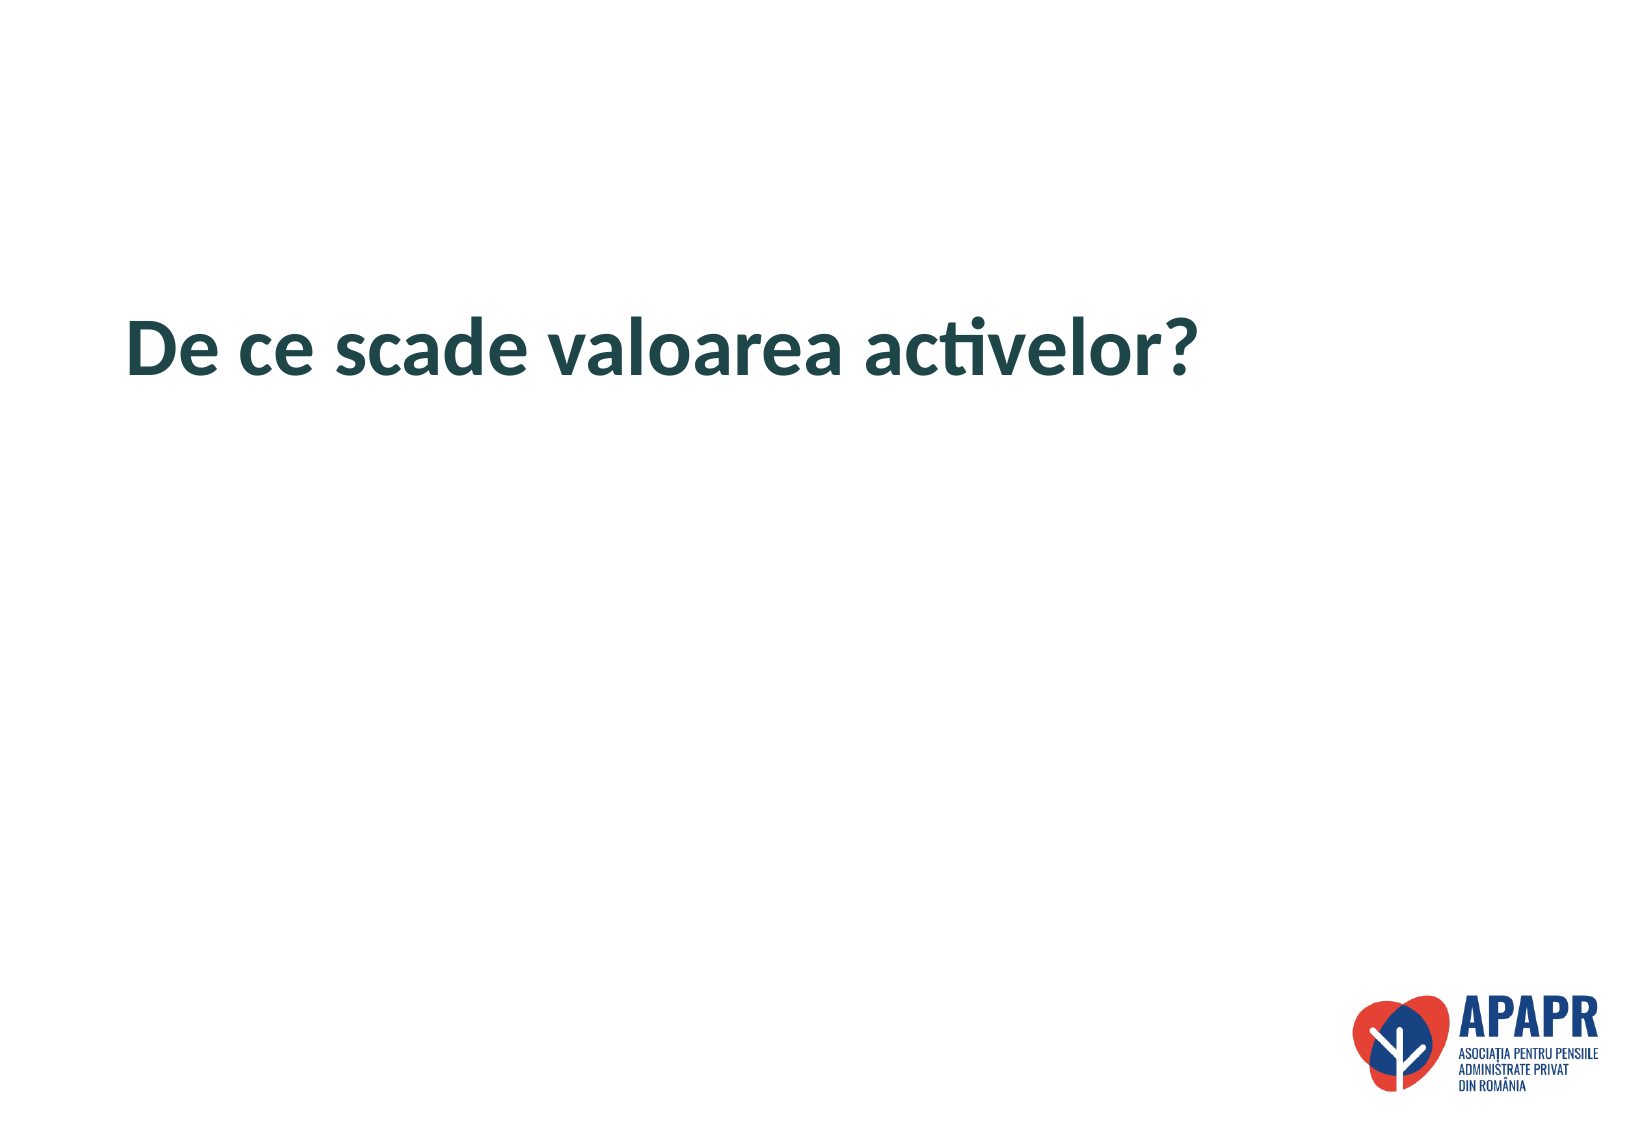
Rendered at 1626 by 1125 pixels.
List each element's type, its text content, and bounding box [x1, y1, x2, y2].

picture [1274, 900, 1626, 1125]
title De ce scade valoarea activelor? [110, 284, 1513, 753]
